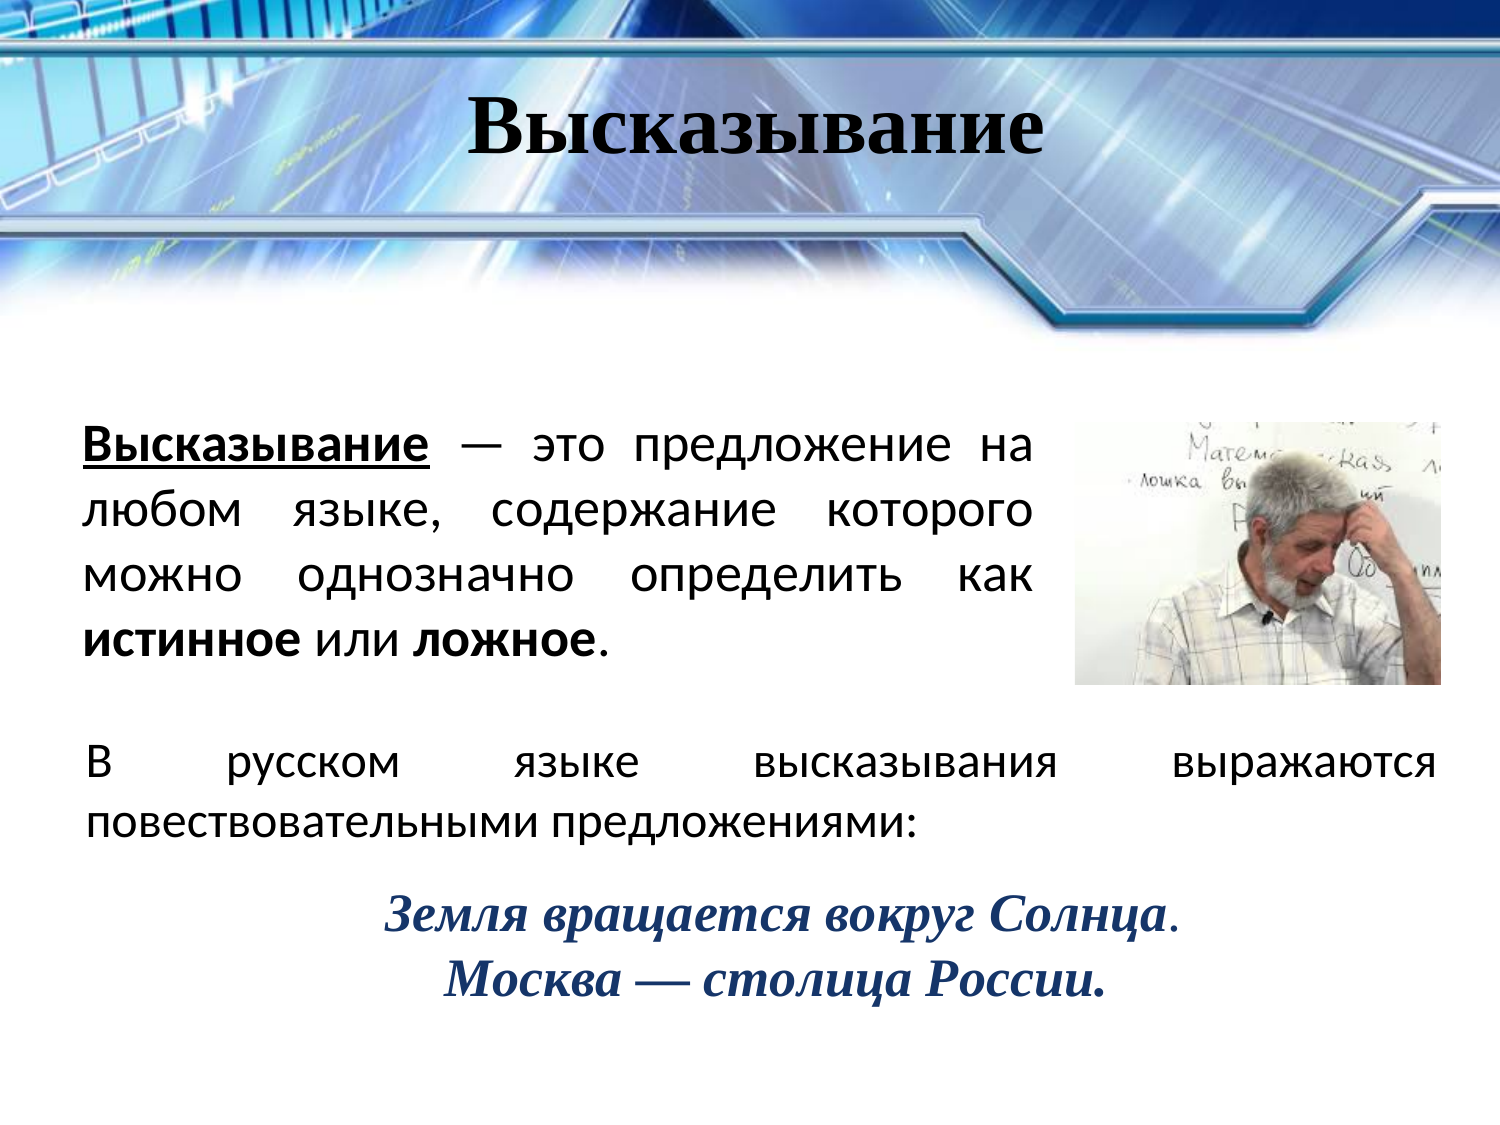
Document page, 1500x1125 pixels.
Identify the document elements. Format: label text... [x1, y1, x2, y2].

picture [0, 0, 1500, 1125]
text_box В русском языке высказывания выражаются повествовательными предложениями: Земля вращается вокруг Солнца. Москва — столица России. [70, 720, 1453, 1095]
subtitle Высказывание — это предложение на любом языке, содержание которого можно однозначно определить как истинное или ложное. [82, 407, 1036, 668]
text_box Высказывание [88, 60, 1425, 179]
